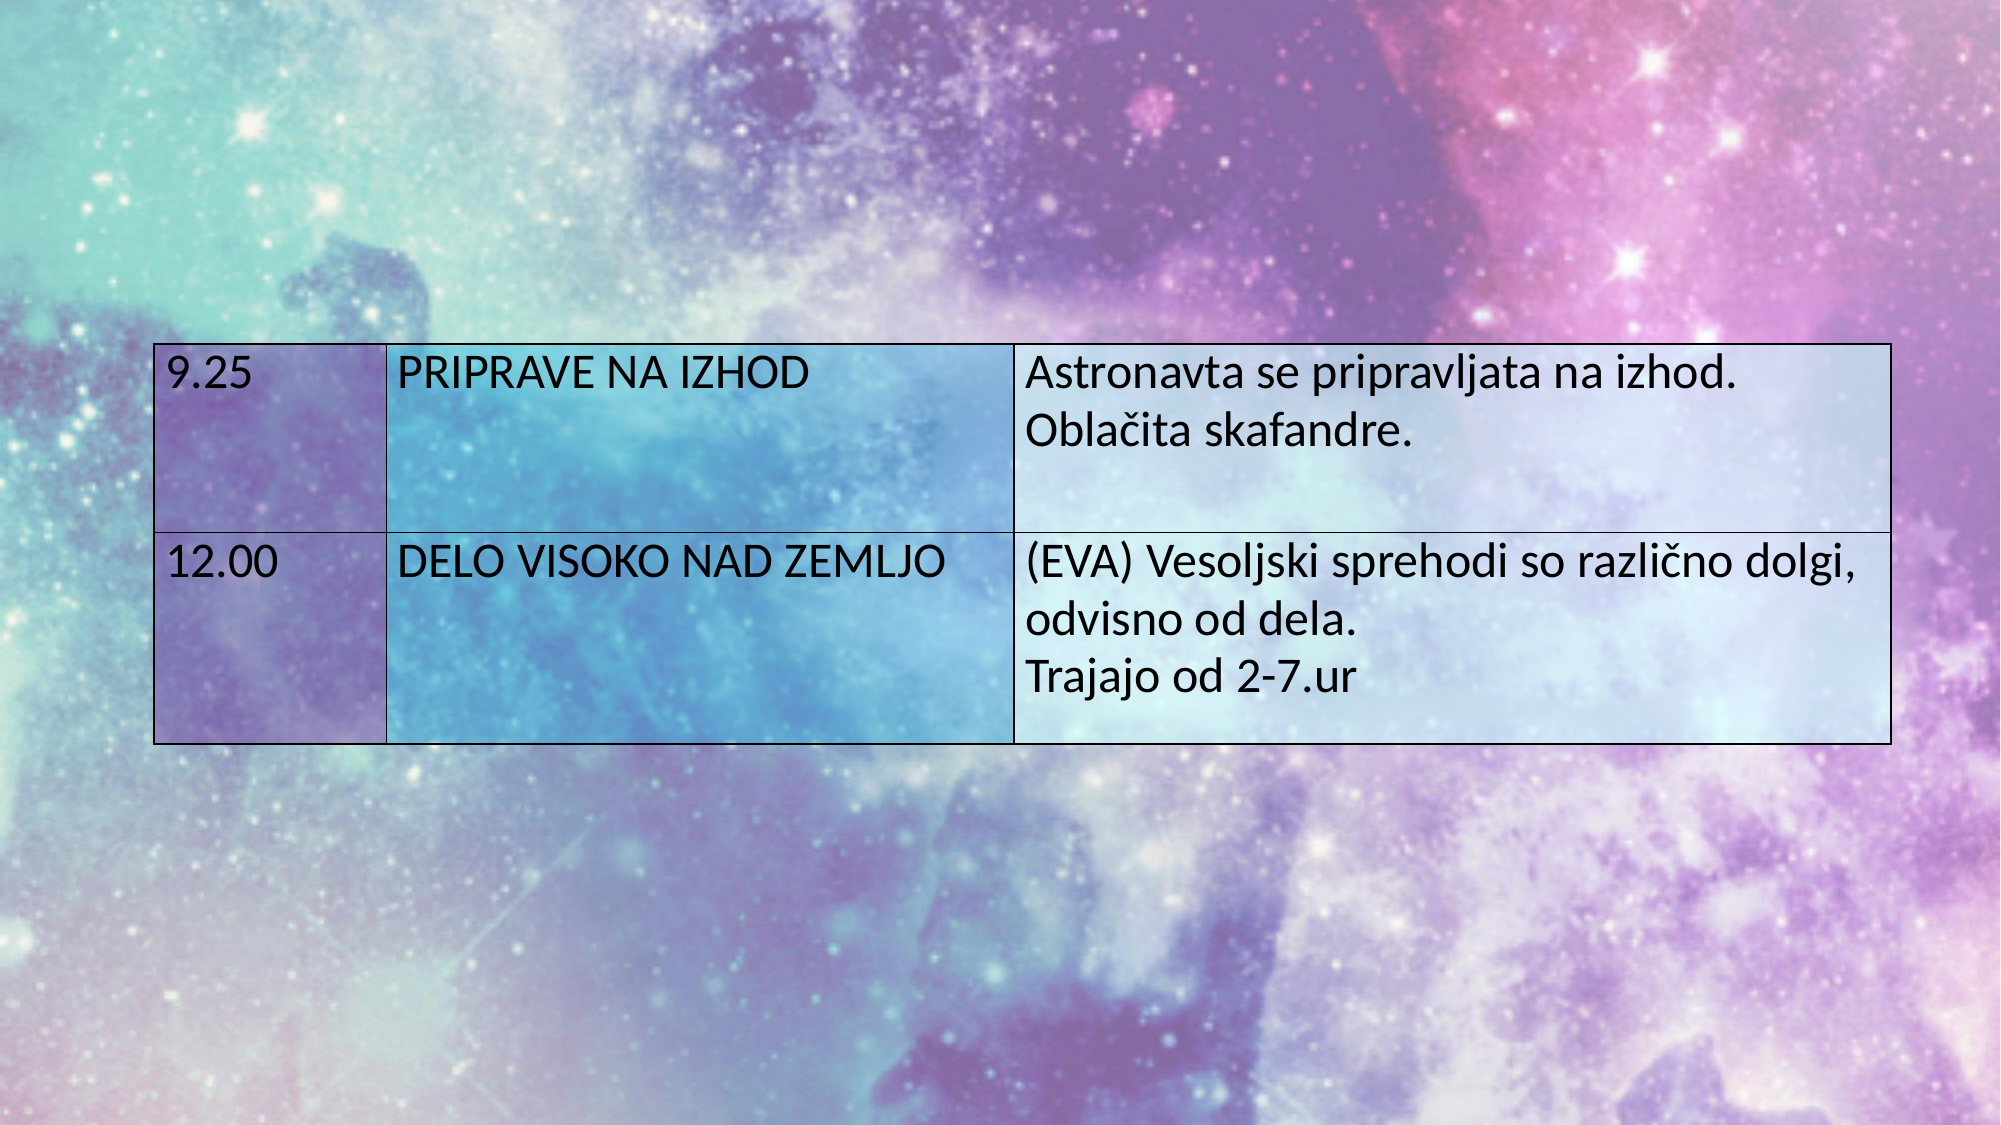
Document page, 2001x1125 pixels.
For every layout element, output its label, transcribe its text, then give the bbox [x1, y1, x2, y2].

table_cell DELO VISOKO NAD ZEMLJO [387, 533, 1013, 743]
table_cell 12.00 [155, 533, 386, 743]
table_header PRIPRAVE NA IZHOD [387, 345, 1013, 532]
table_header Astronavta se pripravljata na izhod. Oblačita skafandre. [1015, 345, 1890, 532]
table_header 9.25 [155, 345, 386, 532]
table_cell (EVA) Vesoljski sprehodi so različno dolgi, odvisno od dela. Trajajo od 2-7.ur [1015, 533, 1890, 743]
picture [0, 0, 2001, 1125]
